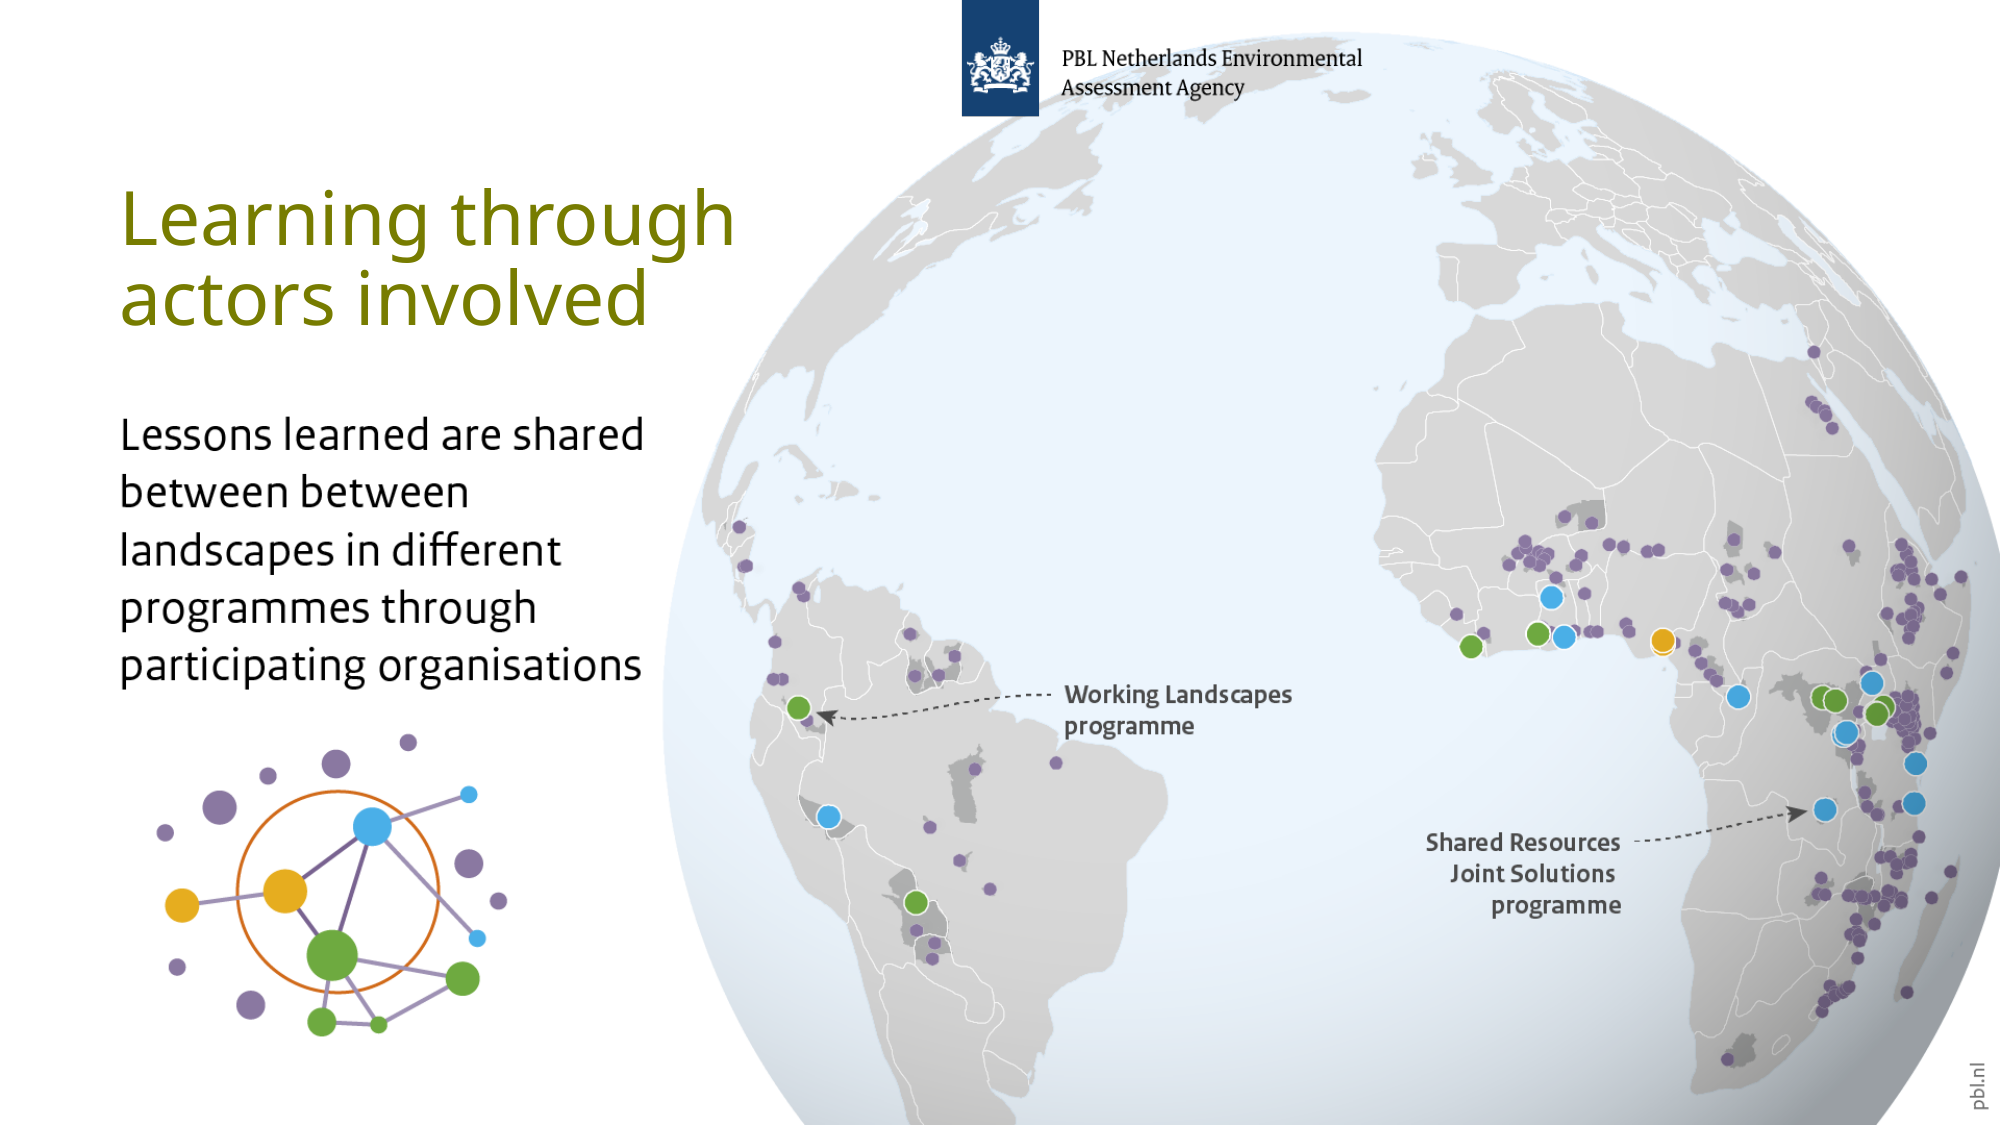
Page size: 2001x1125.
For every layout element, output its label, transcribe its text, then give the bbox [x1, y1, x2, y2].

title Learning through actors involved [104, 175, 891, 329]
picture [0, 0, 2000, 1125]
